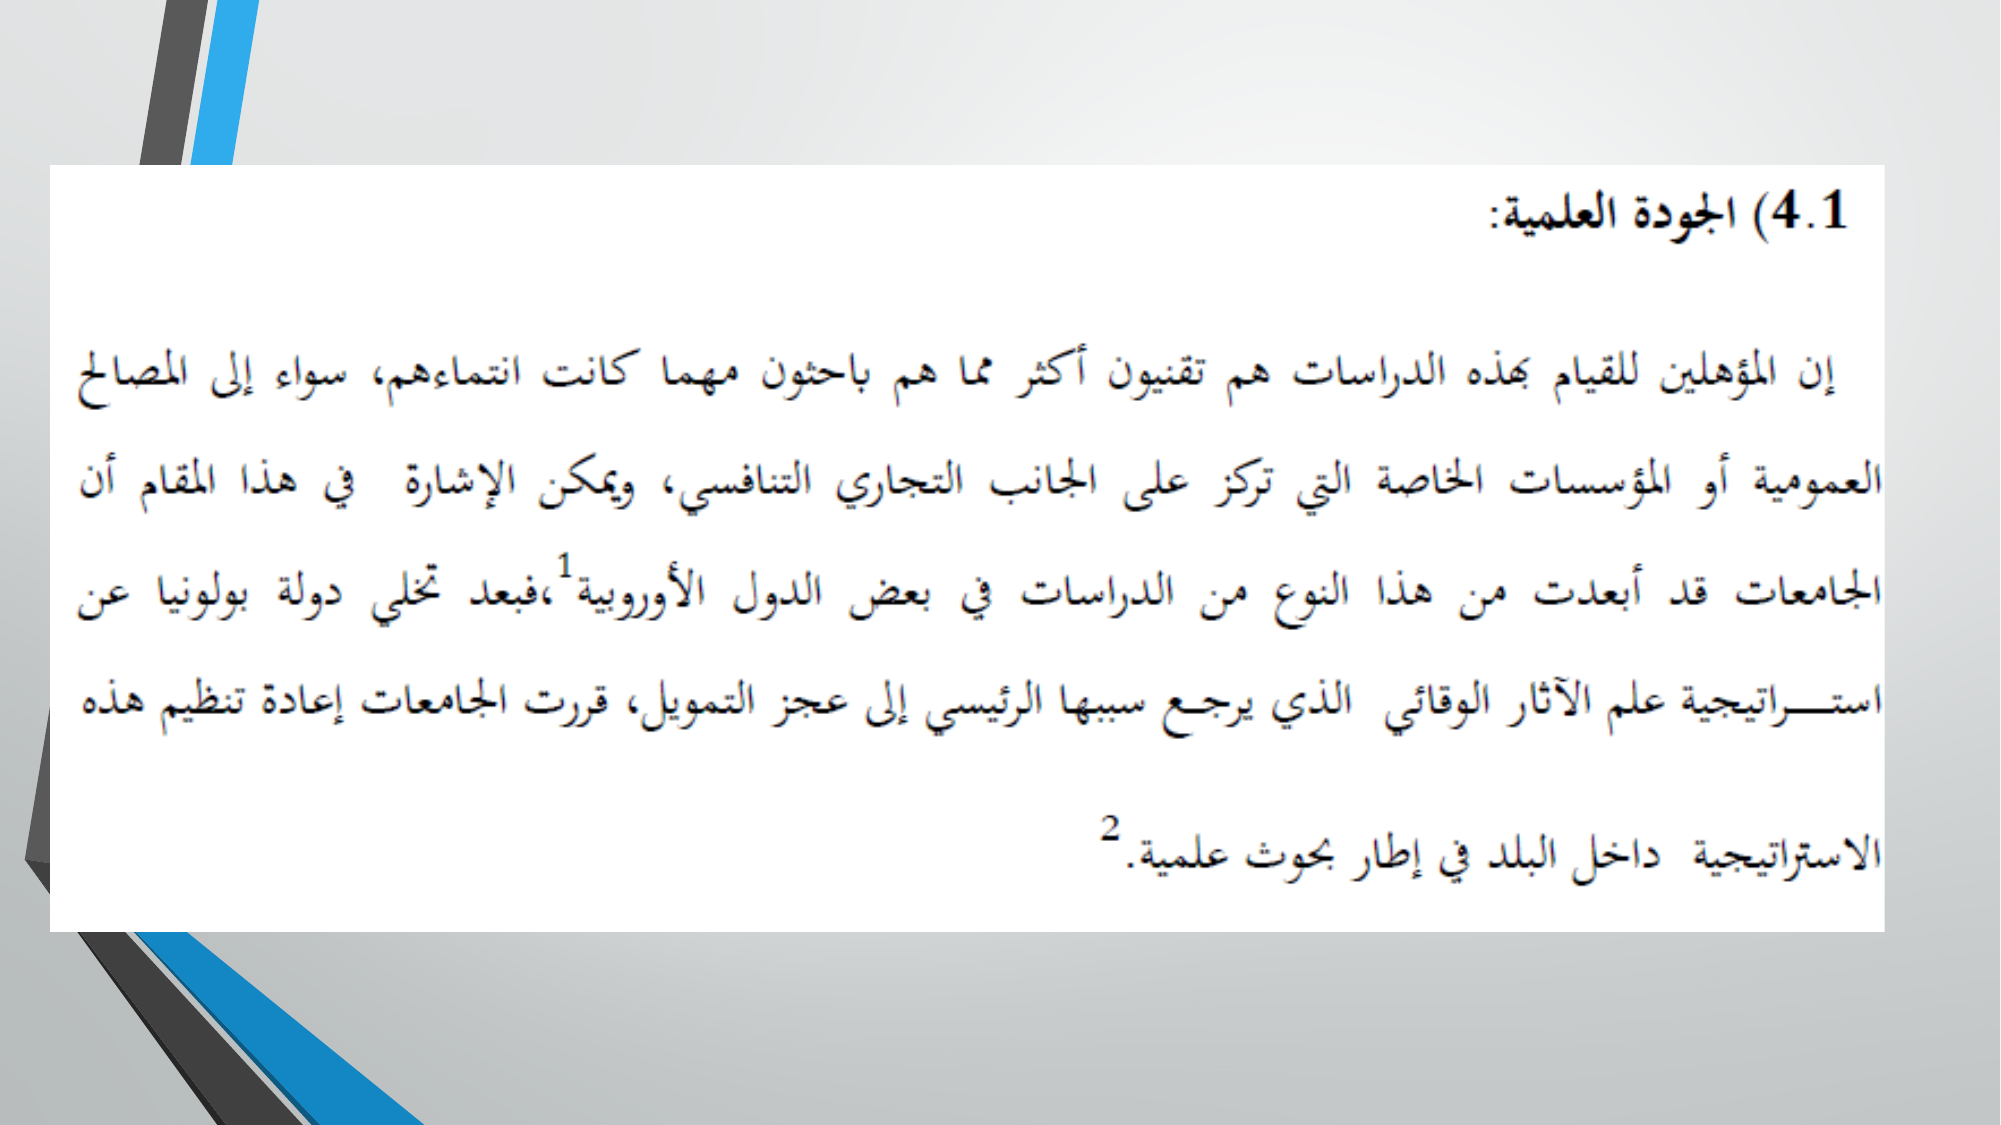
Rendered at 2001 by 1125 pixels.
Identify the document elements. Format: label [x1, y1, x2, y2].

picture [50, 165, 1885, 932]
